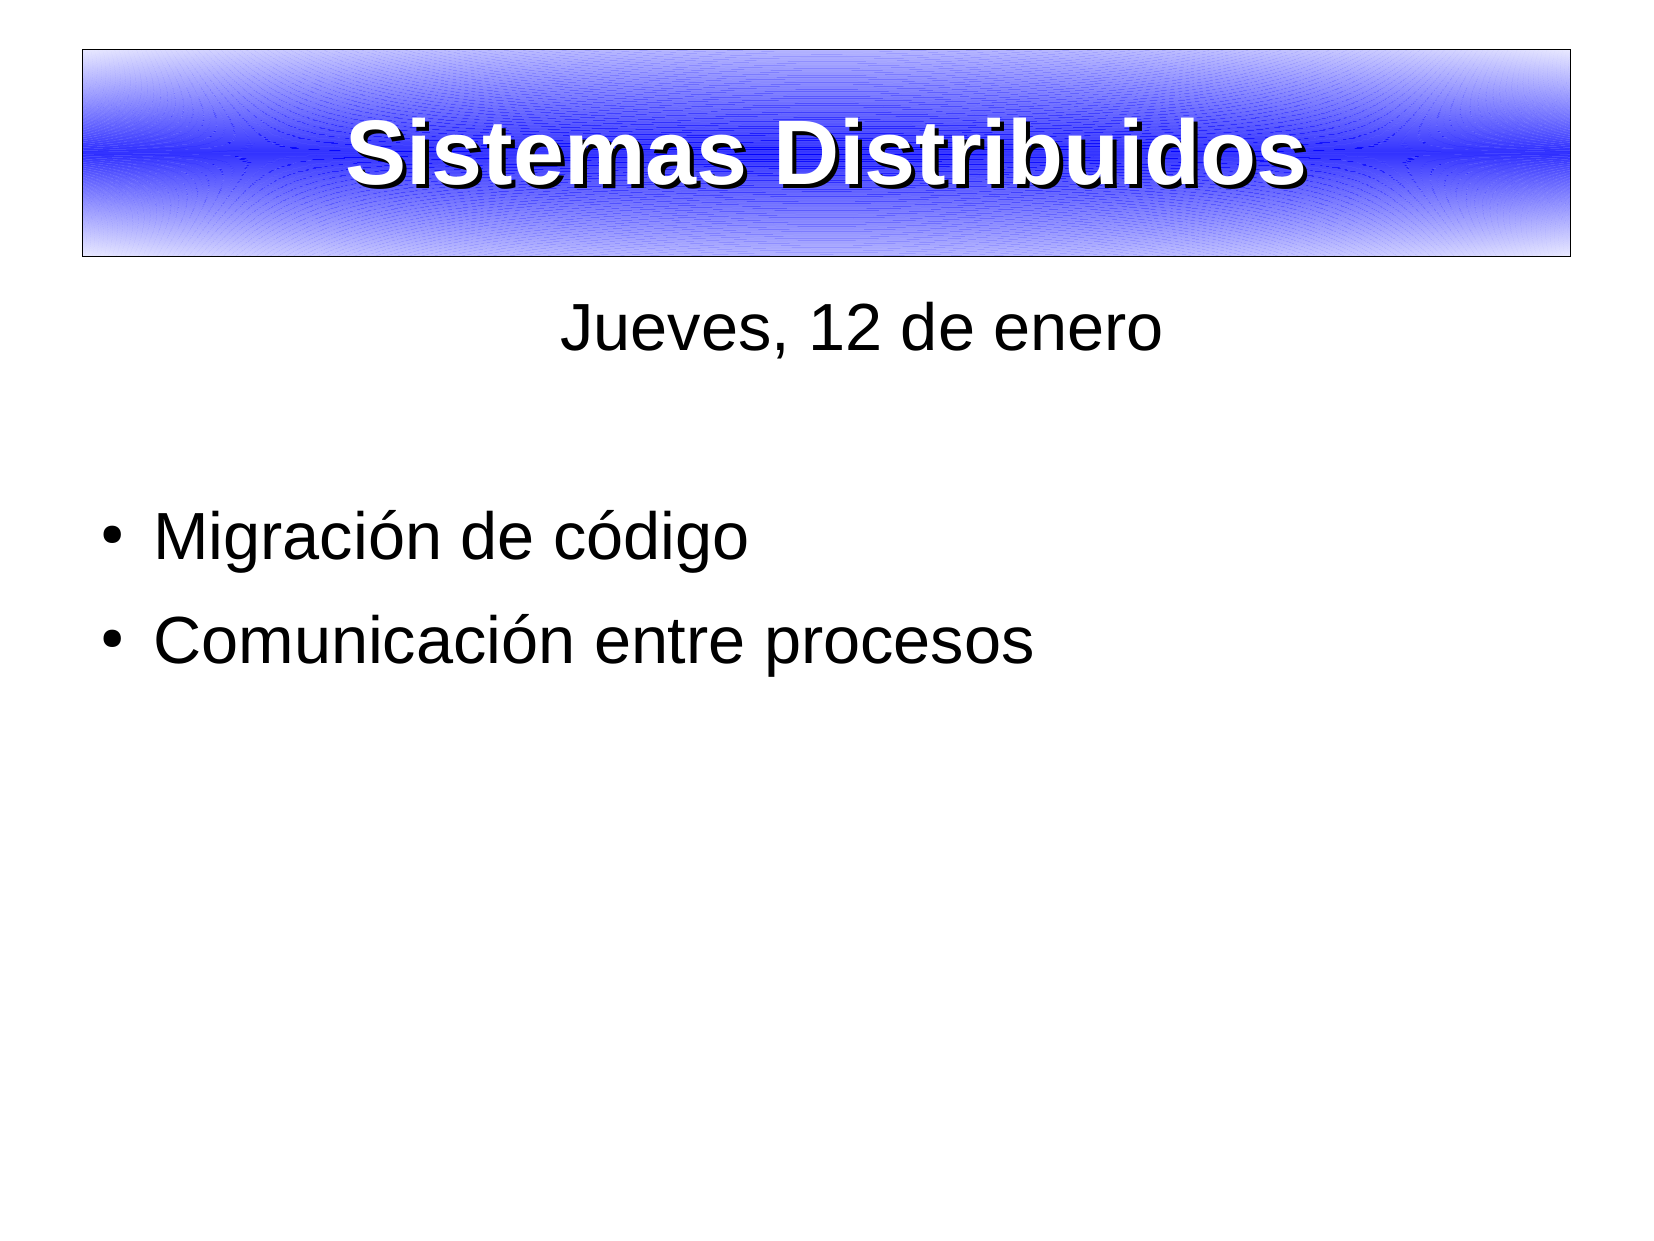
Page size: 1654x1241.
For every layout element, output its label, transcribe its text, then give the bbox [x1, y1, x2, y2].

list Jueves, 12 de enero Migración de código Comunicación entre procesos [82, 290, 1571, 1109]
title Sistemas Distribuidos [82, 49, 1571, 257]
